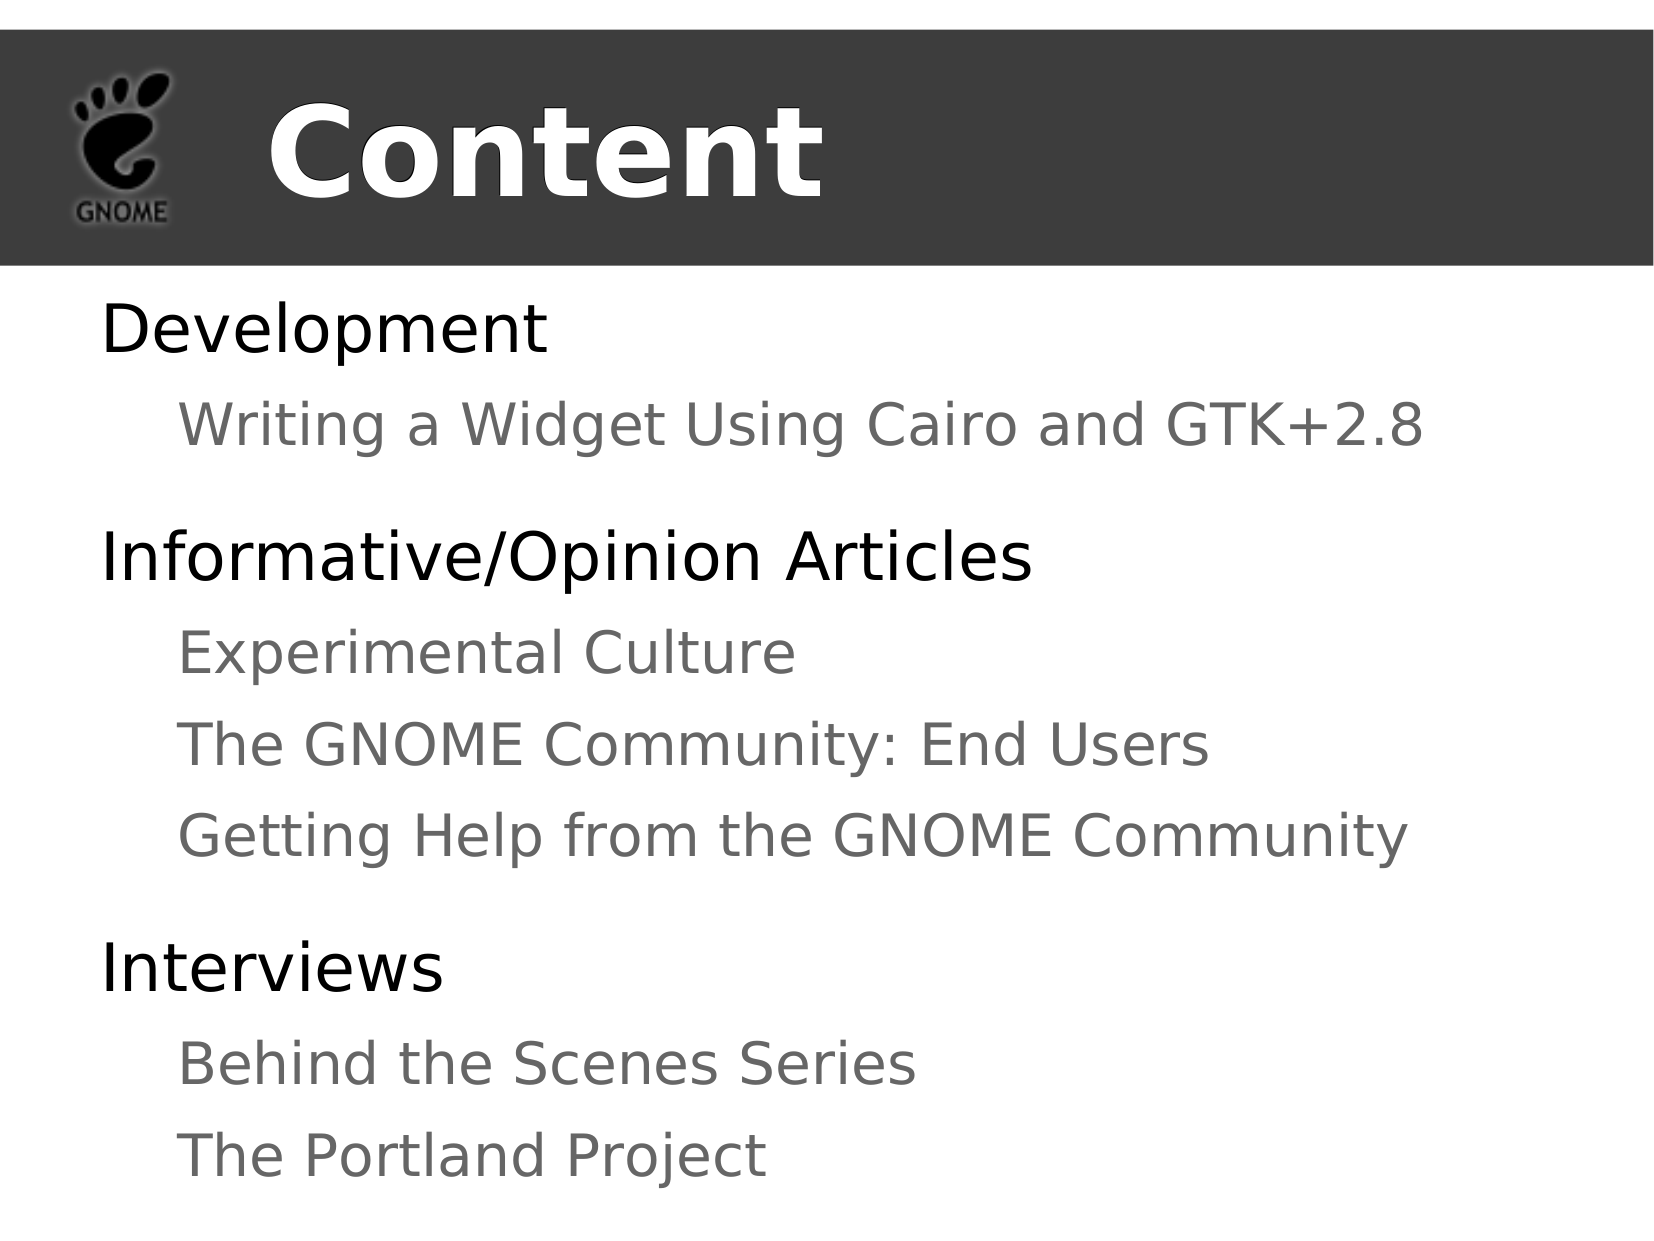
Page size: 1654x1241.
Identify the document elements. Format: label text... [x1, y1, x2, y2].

title Content [265, 49, 1571, 257]
picture [35, 60, 205, 237]
list Development Writing a Widget Using Cairo and GTK+2.8 Informative/Opinion Articles Experimental Culture The GNOME Community: End Users Getting Help from the GNOME Community Interviews Behind the Scenes Series The Portland Project [82, 290, 1571, 1190]
